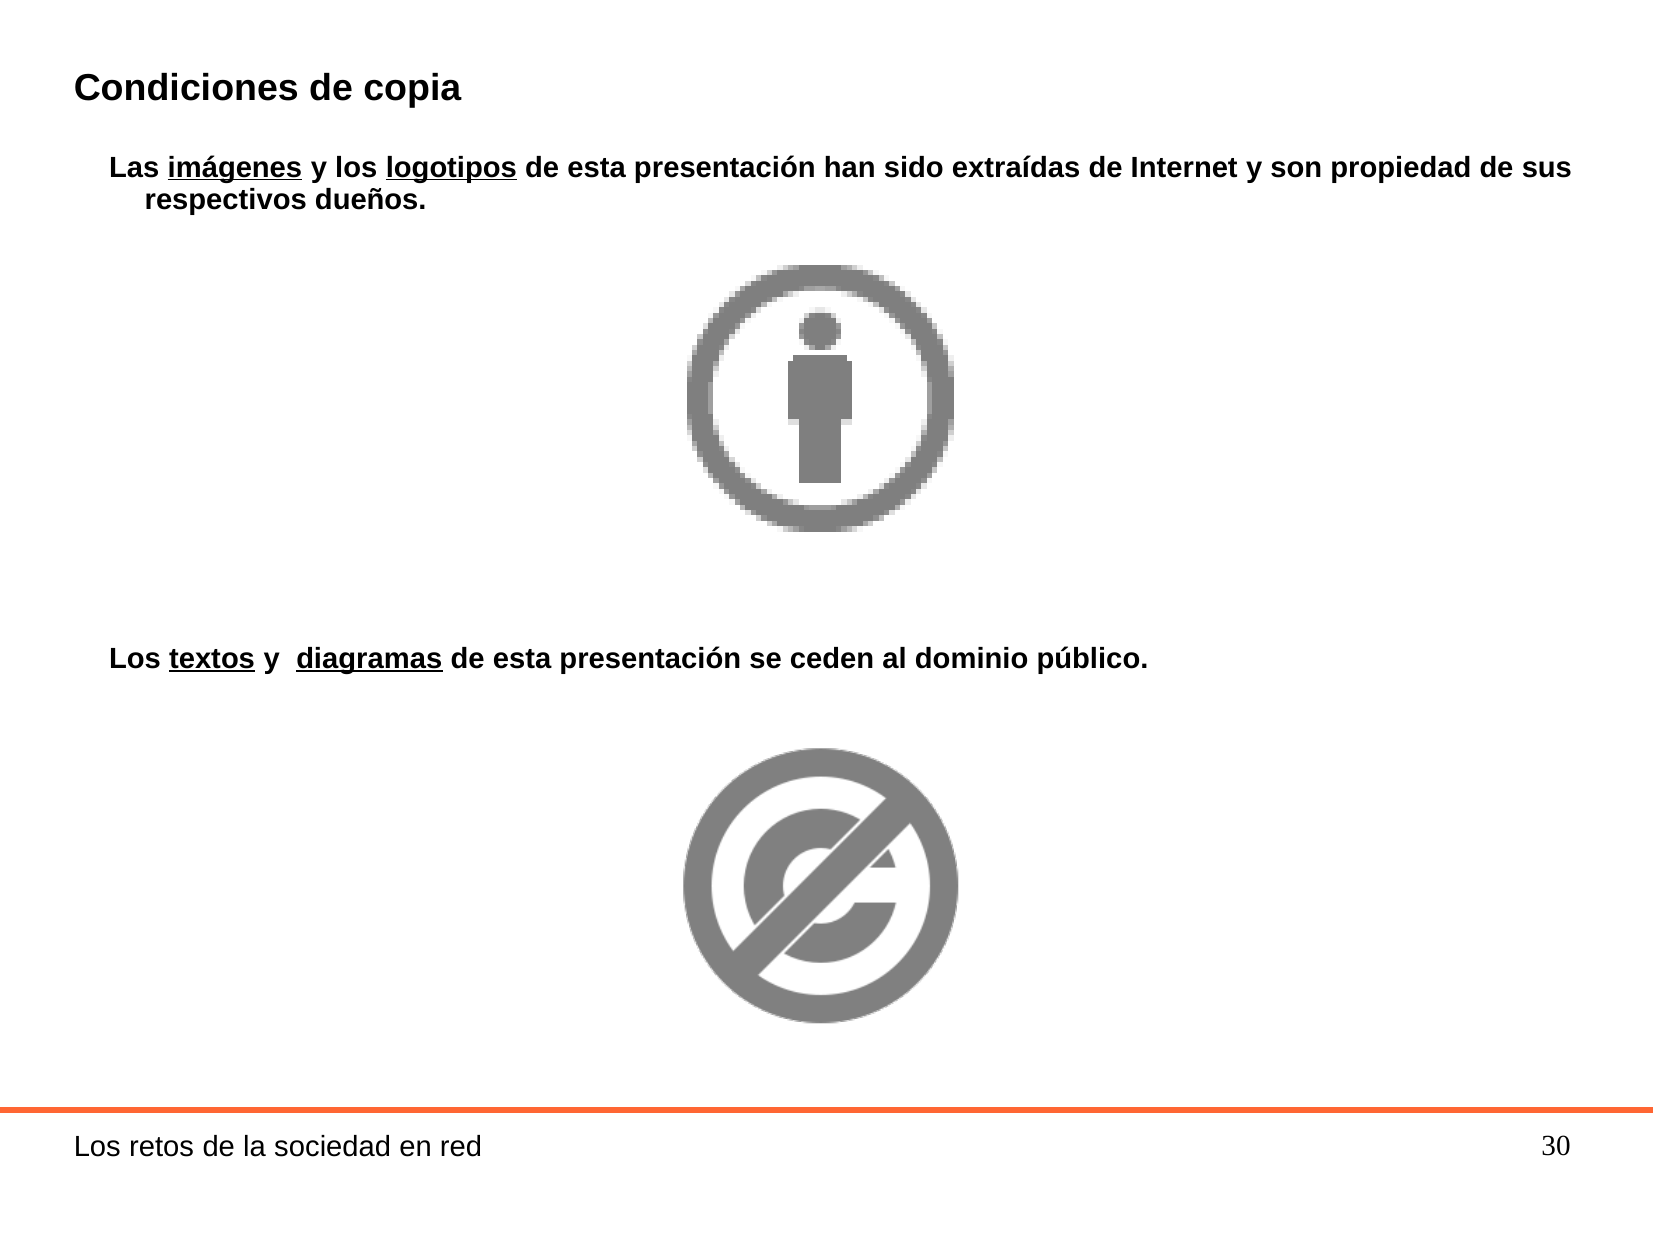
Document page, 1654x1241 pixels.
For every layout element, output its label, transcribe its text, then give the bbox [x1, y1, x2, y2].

text_box Los retos de la sociedad en red [59, 1122, 975, 1172]
picture [667, 732, 975, 1040]
picture [687, 265, 954, 532]
text_box Condiciones de copia Las imágenes y los logotipos de esta presentación han sido extraídas de Internet y son propiedad de sus respectivos dueños. Los textos y diagramas de esta presentación se ceden al dominio público. [59, 59, 1595, 744]
